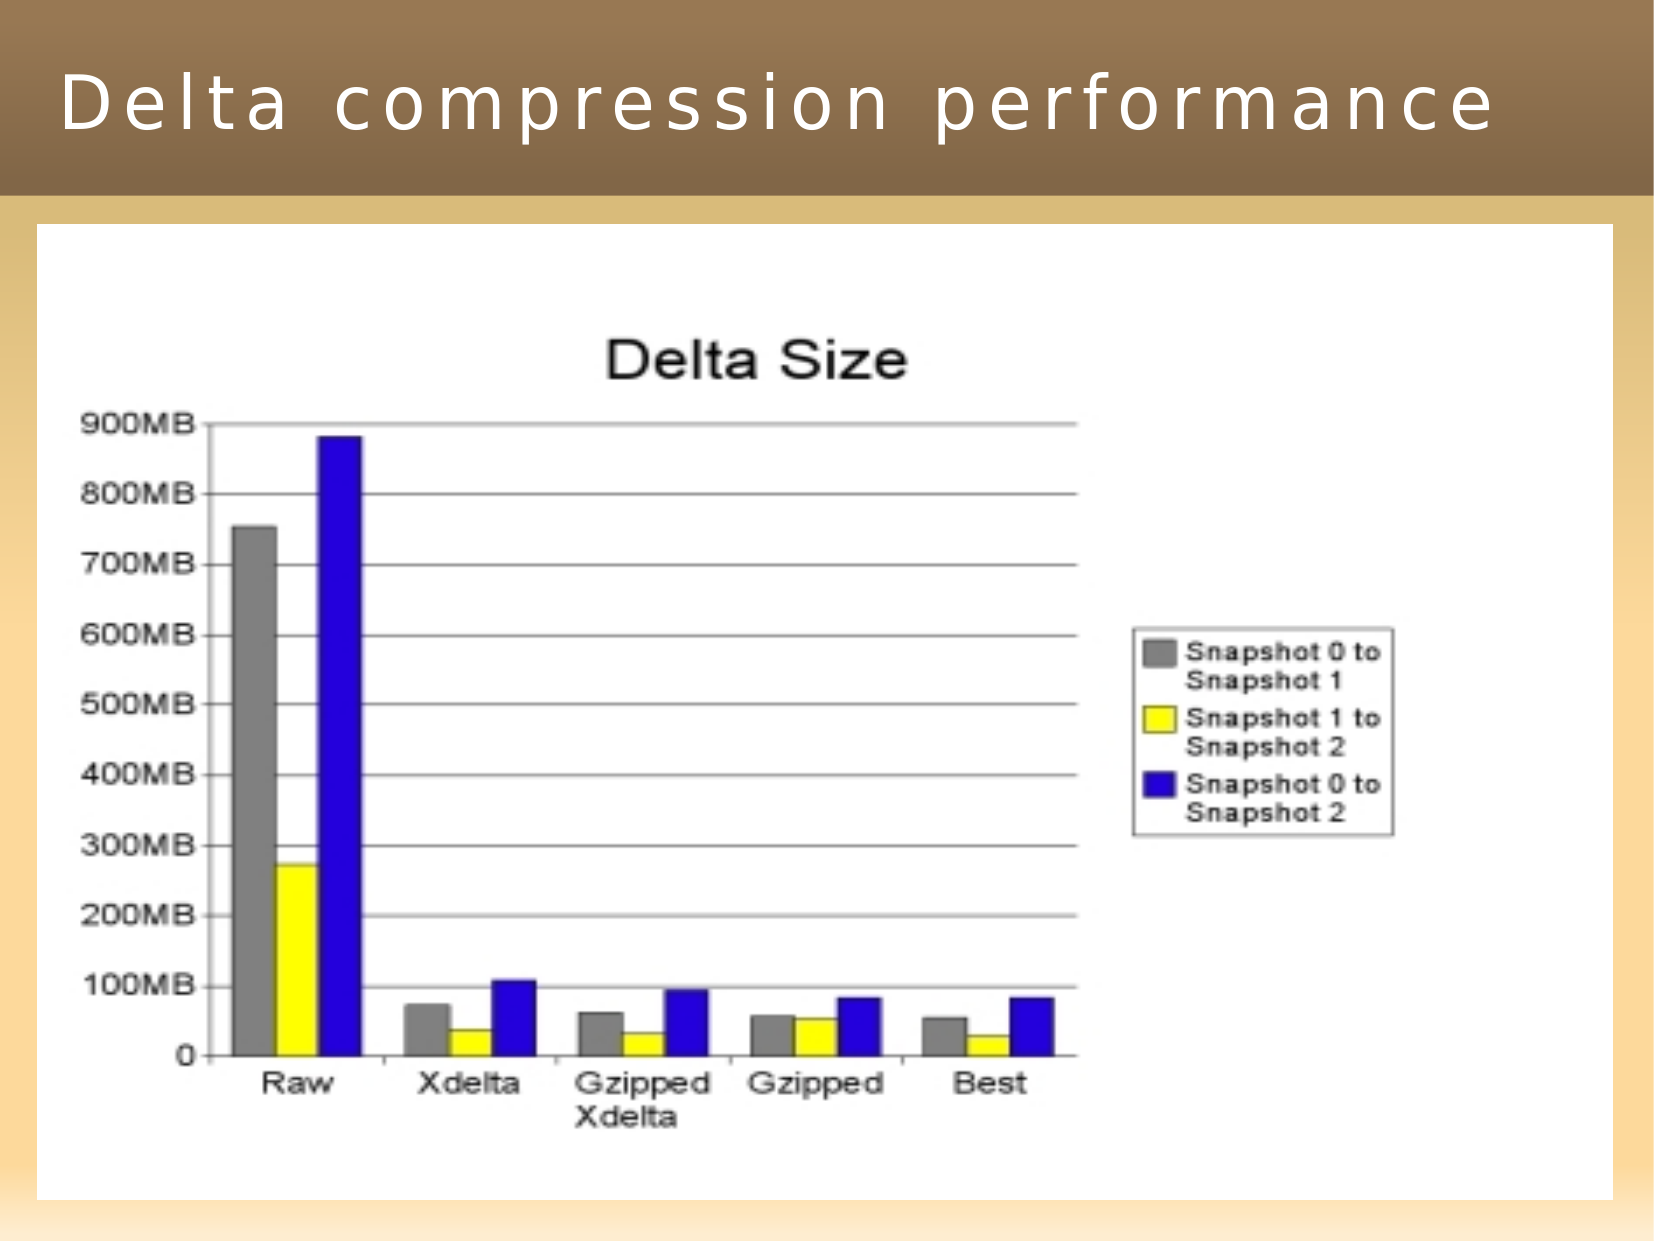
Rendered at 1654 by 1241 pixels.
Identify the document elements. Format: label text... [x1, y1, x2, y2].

picture [0, 0, 1654, 1241]
title Delta compression performance [59, 29, 1595, 178]
